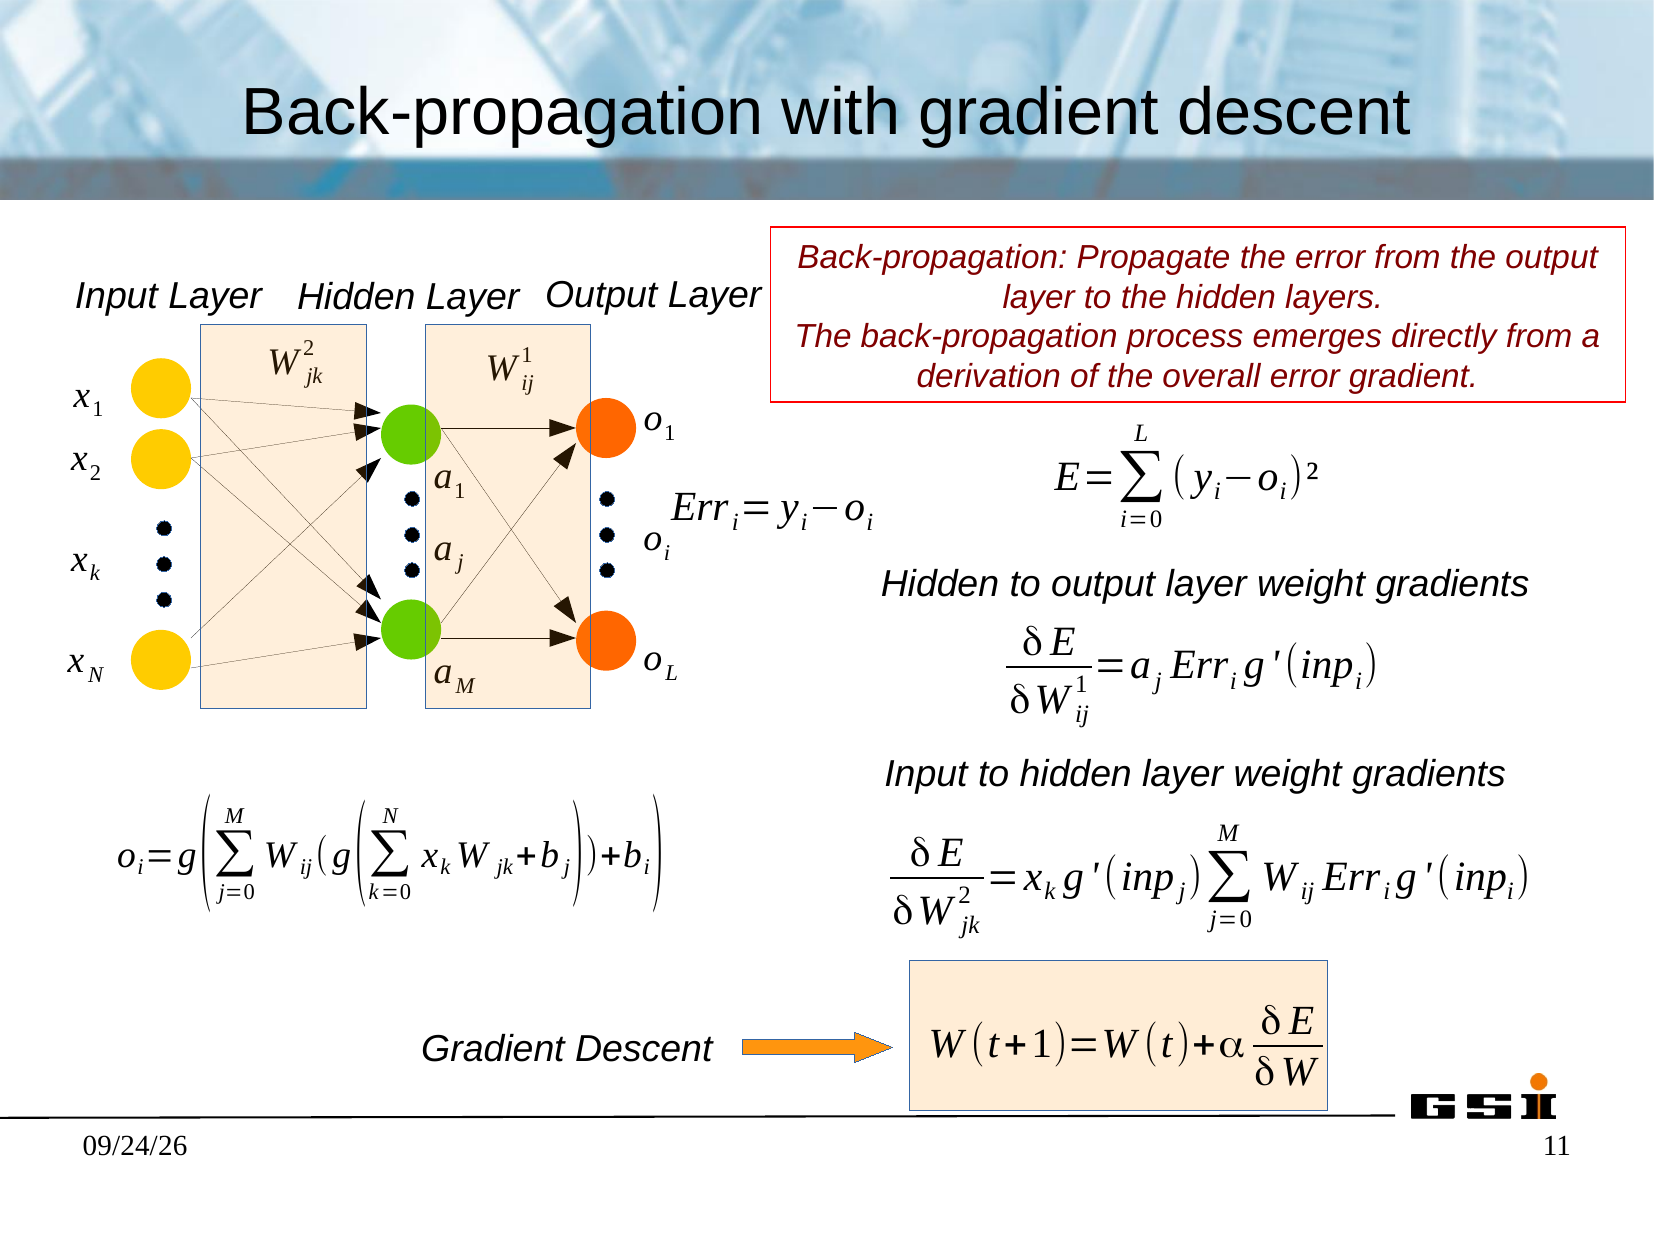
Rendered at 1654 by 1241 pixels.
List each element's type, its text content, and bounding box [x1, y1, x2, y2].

text_box [404, 562, 420, 578]
text_box [130, 629, 191, 690]
text_box [381, 324, 637, 709]
text_box [909, 960, 1328, 1111]
text_box Input to hidden layer weight gradients [869, 744, 1521, 802]
text_box Hidden Layer [282, 268, 535, 325]
text_box [130, 358, 192, 419]
text_box Gradient Descent [406, 1020, 728, 1077]
chart [63, 538, 109, 586]
title Back-propagation with gradient descent [82, 8, 1571, 216]
chart [637, 397, 682, 446]
chart [637, 483, 880, 566]
text_box [599, 491, 615, 507]
text_box [404, 491, 420, 507]
text_box [156, 592, 172, 608]
chart [881, 819, 1537, 940]
text_box [404, 527, 420, 543]
text_box [131, 429, 192, 490]
chart [63, 438, 108, 486]
chart [65, 374, 110, 422]
text_box [599, 527, 615, 543]
chart [110, 791, 671, 916]
text_box Back-propagation: Propagate the error from the output layer to the hidden layers. The back-propagation process emerges directly from a derivation of the overall error gradient. [770, 227, 1626, 403]
picture [0, 0, 1654, 200]
chart [1046, 420, 1327, 533]
chart [60, 640, 112, 688]
chart [998, 617, 1385, 729]
text_box [156, 556, 172, 572]
text_box [200, 324, 367, 709]
text_box Output Layer [530, 266, 770, 327]
text_box [156, 520, 172, 536]
text_box [742, 1032, 893, 1063]
text_box Input Layer [60, 266, 278, 324]
chart [922, 996, 1331, 1096]
picture [1411, 1073, 1556, 1119]
text_box Hidden to output layer weight gradients [865, 555, 1545, 612]
text_box [599, 562, 615, 578]
chart [637, 637, 685, 686]
